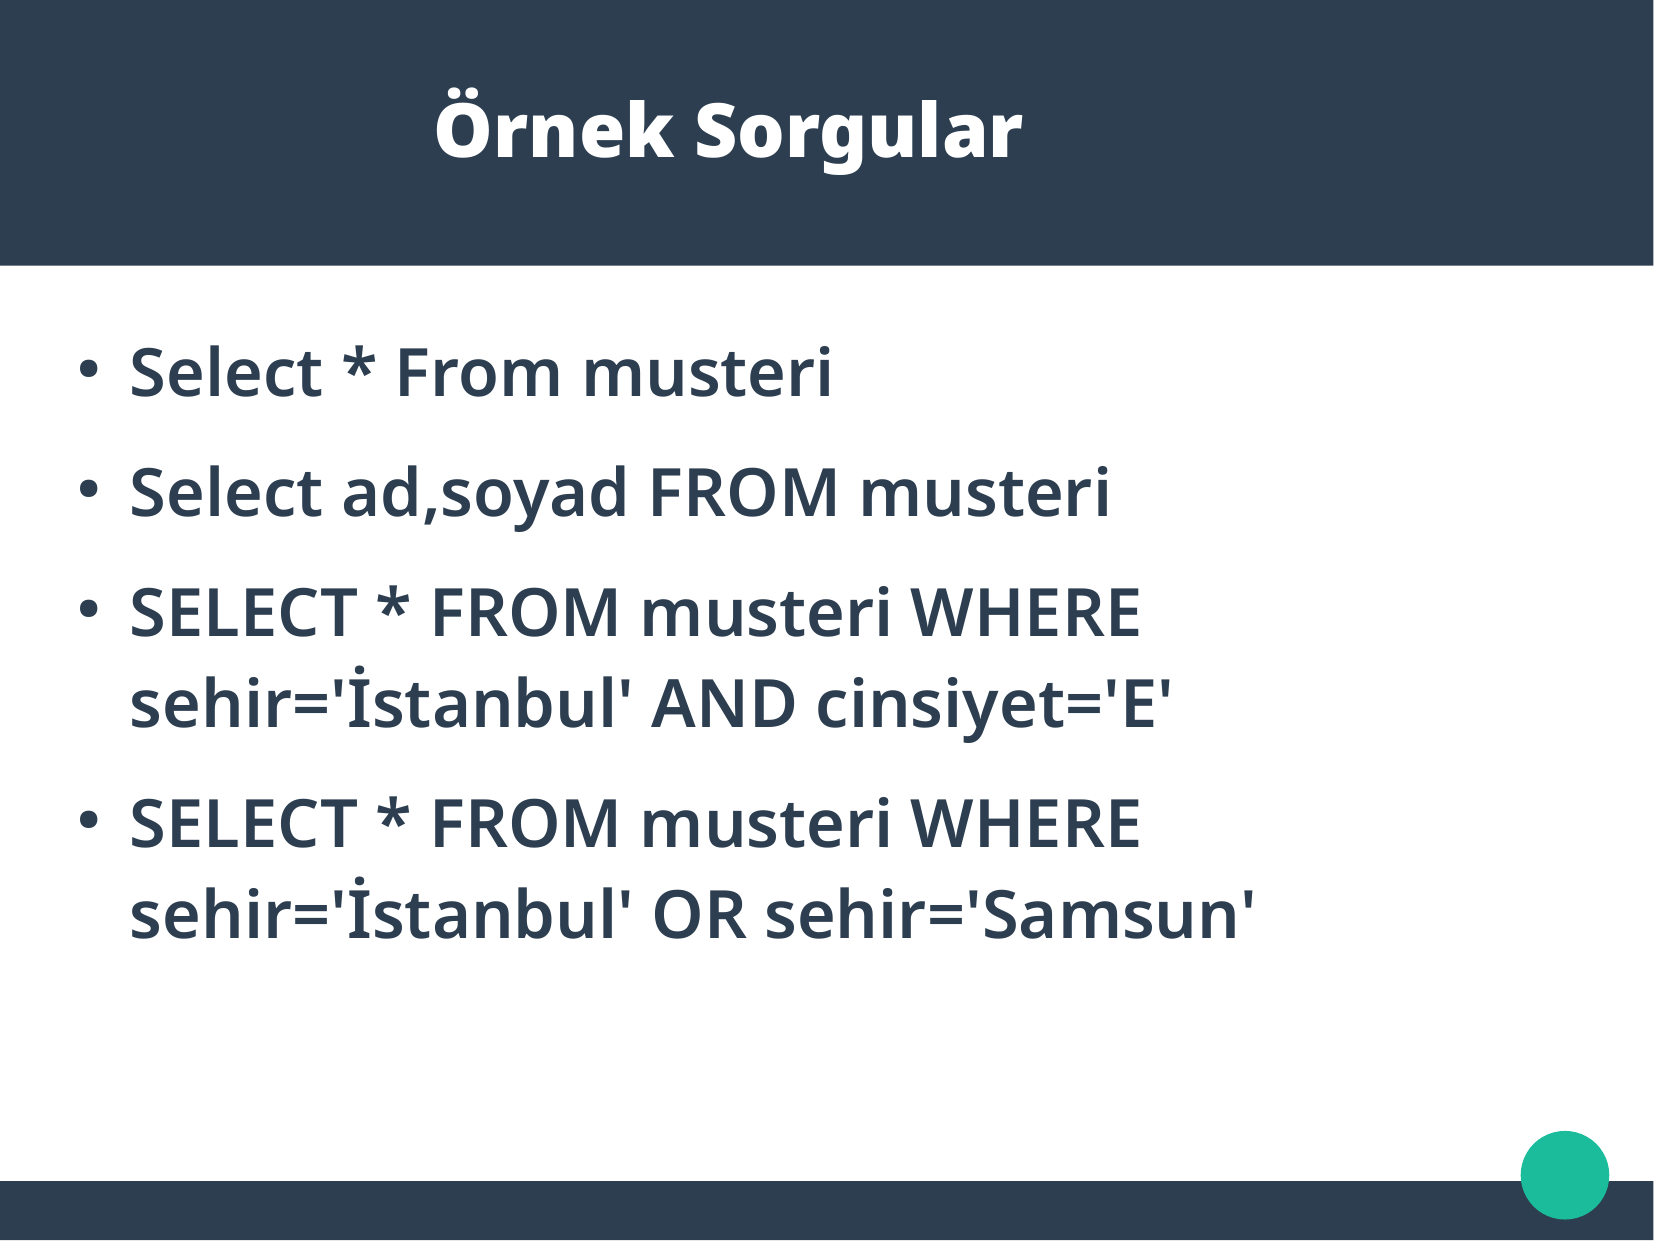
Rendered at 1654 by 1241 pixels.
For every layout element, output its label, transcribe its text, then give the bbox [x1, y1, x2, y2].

list Select * From musteri Select ad,soyad FROM musteri SELECT * FROM musteri WHERE sehir='İstanbul' AND cinsiyet='E' SELECT * FROM musteri WHERE sehir='İstanbul' OR sehir='Samsun' [59, 324, 1595, 1152]
title Örnek Sorgular [59, 49, 1595, 207]
